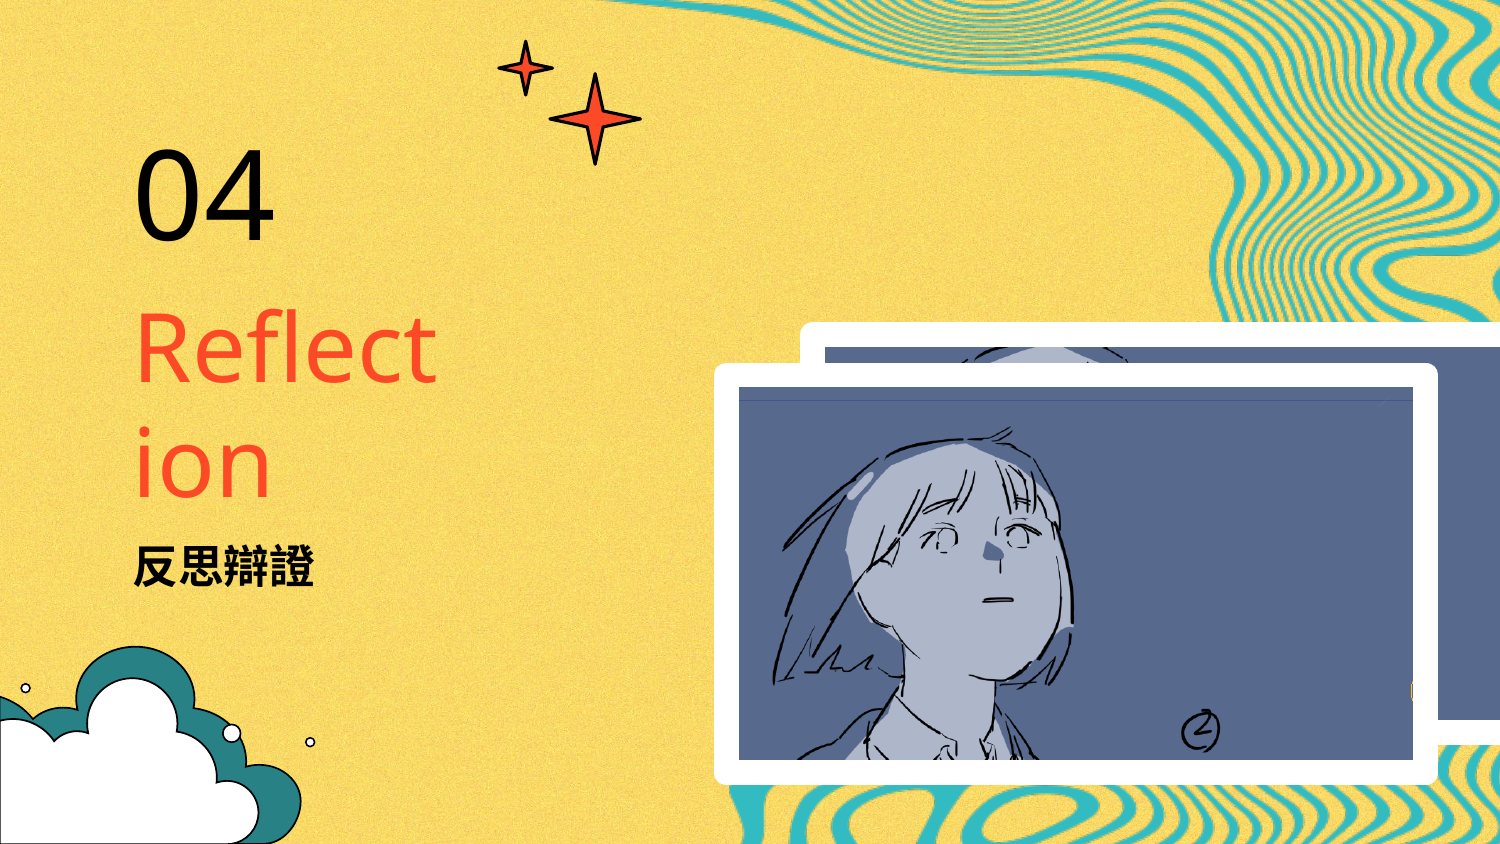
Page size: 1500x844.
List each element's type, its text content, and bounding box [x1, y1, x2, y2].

text_box [498, 41, 553, 96]
text_box [549, 73, 641, 165]
text_box [304, 736, 316, 748]
title Reflect ion [117, 272, 694, 580]
picture [825, 346, 1500, 720]
title 04 [117, 127, 386, 254]
picture [0, 0, 1500, 844]
subtitle 反思辯證 [117, 522, 606, 626]
text_box [20, 682, 31, 694]
picture [738, 387, 1414, 761]
text_box [0, 645, 302, 844]
